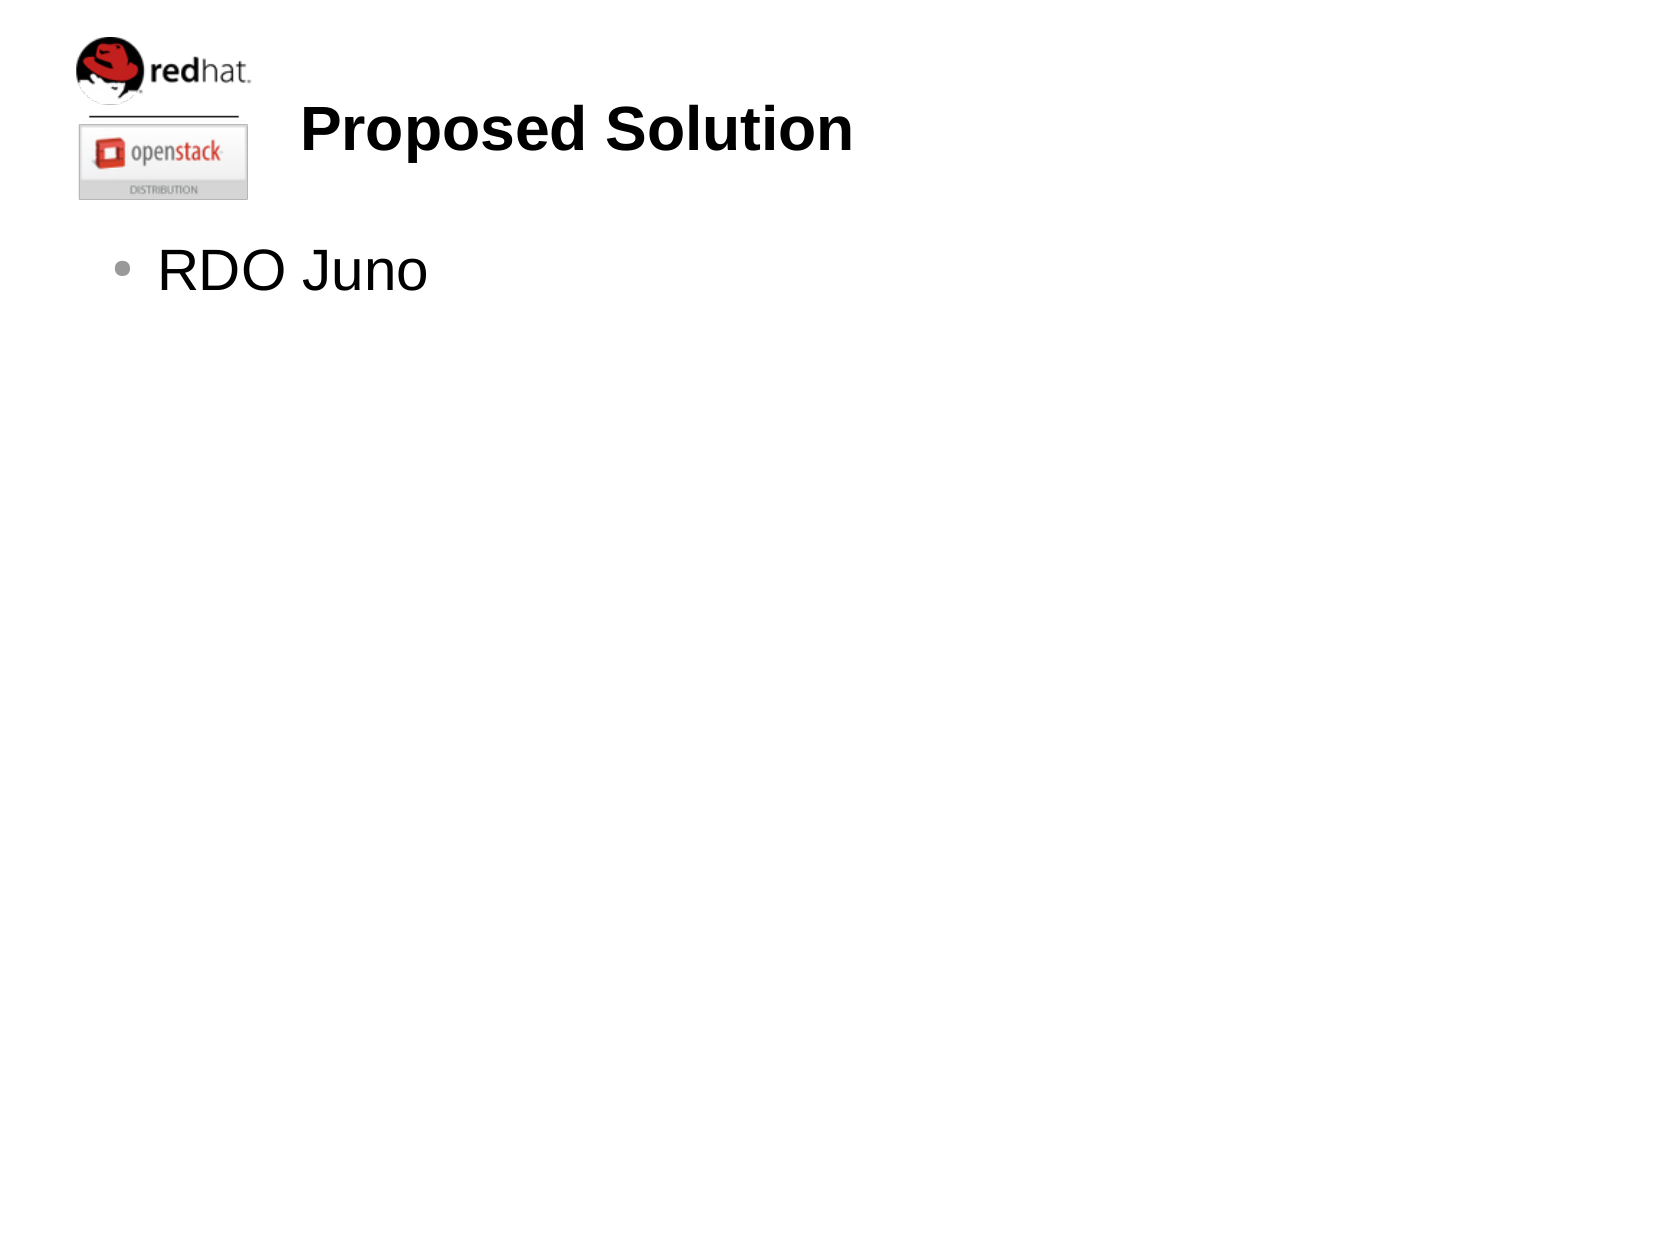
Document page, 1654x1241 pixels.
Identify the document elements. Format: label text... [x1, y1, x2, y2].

title Proposed Solution [300, 35, 1571, 223]
picture [75, 37, 252, 204]
list RDO Juno [82, 237, 1571, 1032]
